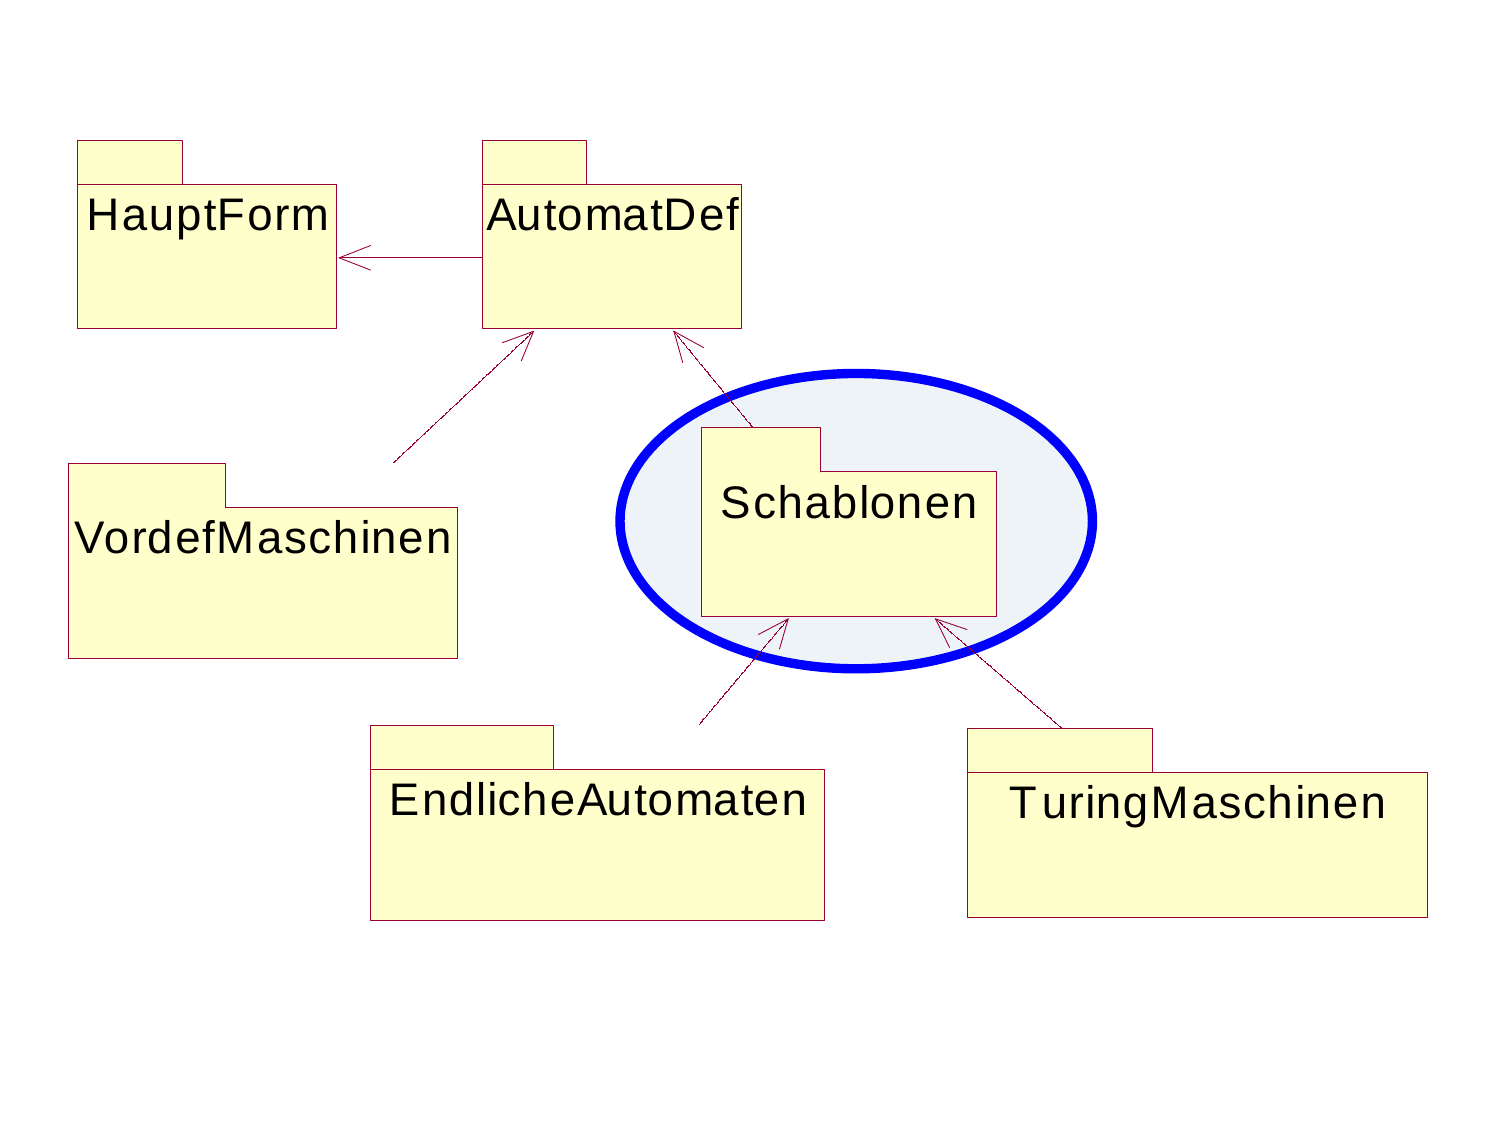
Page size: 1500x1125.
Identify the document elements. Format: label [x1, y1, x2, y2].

picture [0, 101, 1500, 963]
